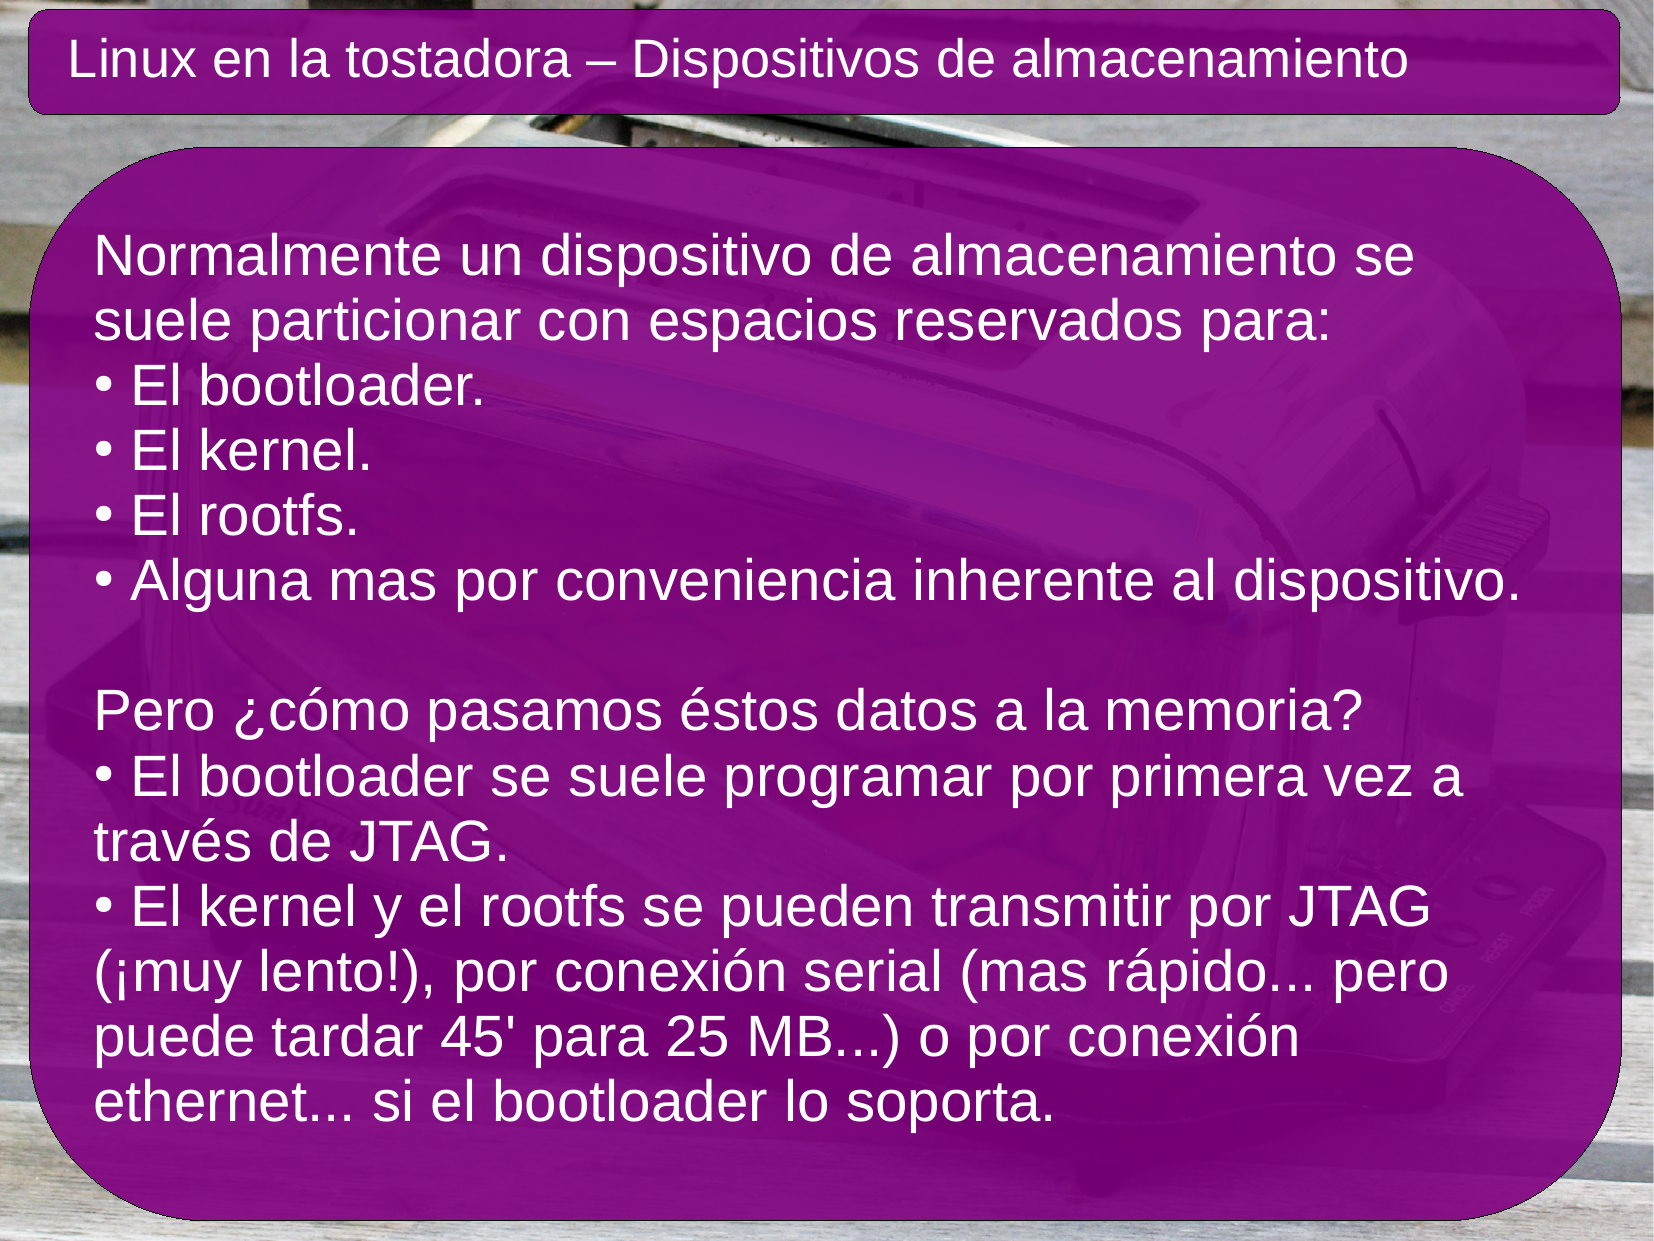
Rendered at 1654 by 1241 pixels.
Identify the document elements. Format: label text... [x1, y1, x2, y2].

text_box [29, 147, 1622, 1221]
text_box Linux en la tostadora – Dispositivos de almacenamiento [53, 20, 1572, 97]
text_box Normalmente un dispositivo de almacenamiento se suele particionar con espacios reservados para: El bootloader. El kernel. El rootfs. Alguna mas por conveniencia inherente al dispositivo. Pero ¿cómo pasamos éstos datos a la memoria? El bootloader se suele programar por primera vez a través de JTAG. El kernel y el rootfs se pueden transmitir por JTAG (¡muy lento!), por conexión serial (mas rápido... pero puede tardar 45' para 25 MB...) o por conexión ethernet... si el bootloader lo soporta. [78, 215, 1562, 1141]
text_box [28, 9, 1621, 115]
picture [0, 0, 1654, 1241]
